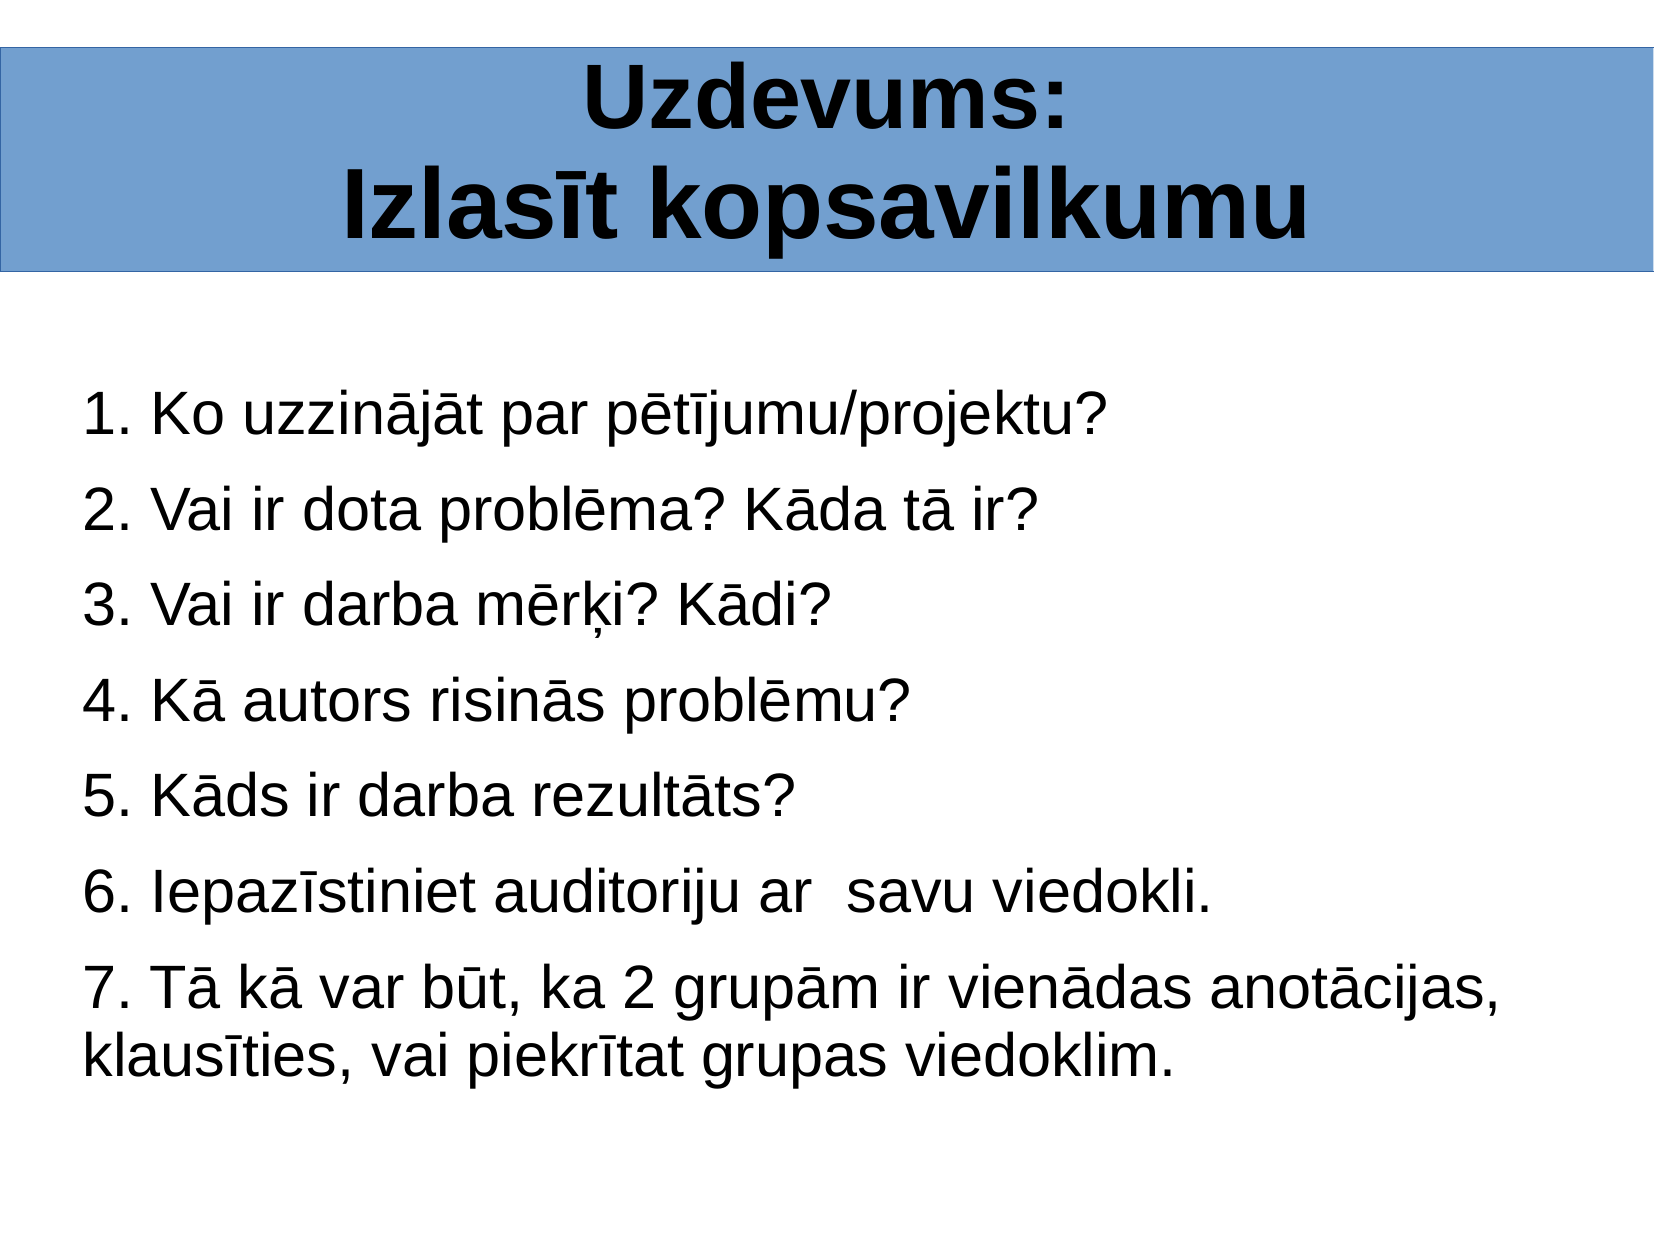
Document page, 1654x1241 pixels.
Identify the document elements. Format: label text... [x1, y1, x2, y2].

title Uzdevums: Izlasīt kopsavilkumu [82, 45, 1571, 261]
list 1. Ko uzzinājāt par pētījumu/projektu? 2. Vai ir dota problēma? Kāda tā ir? 3. Vai ir darba mērķi? Kādi? 4. Kā autors risinās problēmu? 5. Kāds ir darba rezultāts? 6. Iepazīstiniet auditoriju ar savu viedokli. 7. Tā kā var būt, ka 2 grupām ir vienādas anotācijas, klausīties, vai piekrītat grupas viedoklim. [82, 378, 1619, 1099]
text_box [0, 47, 1654, 272]
